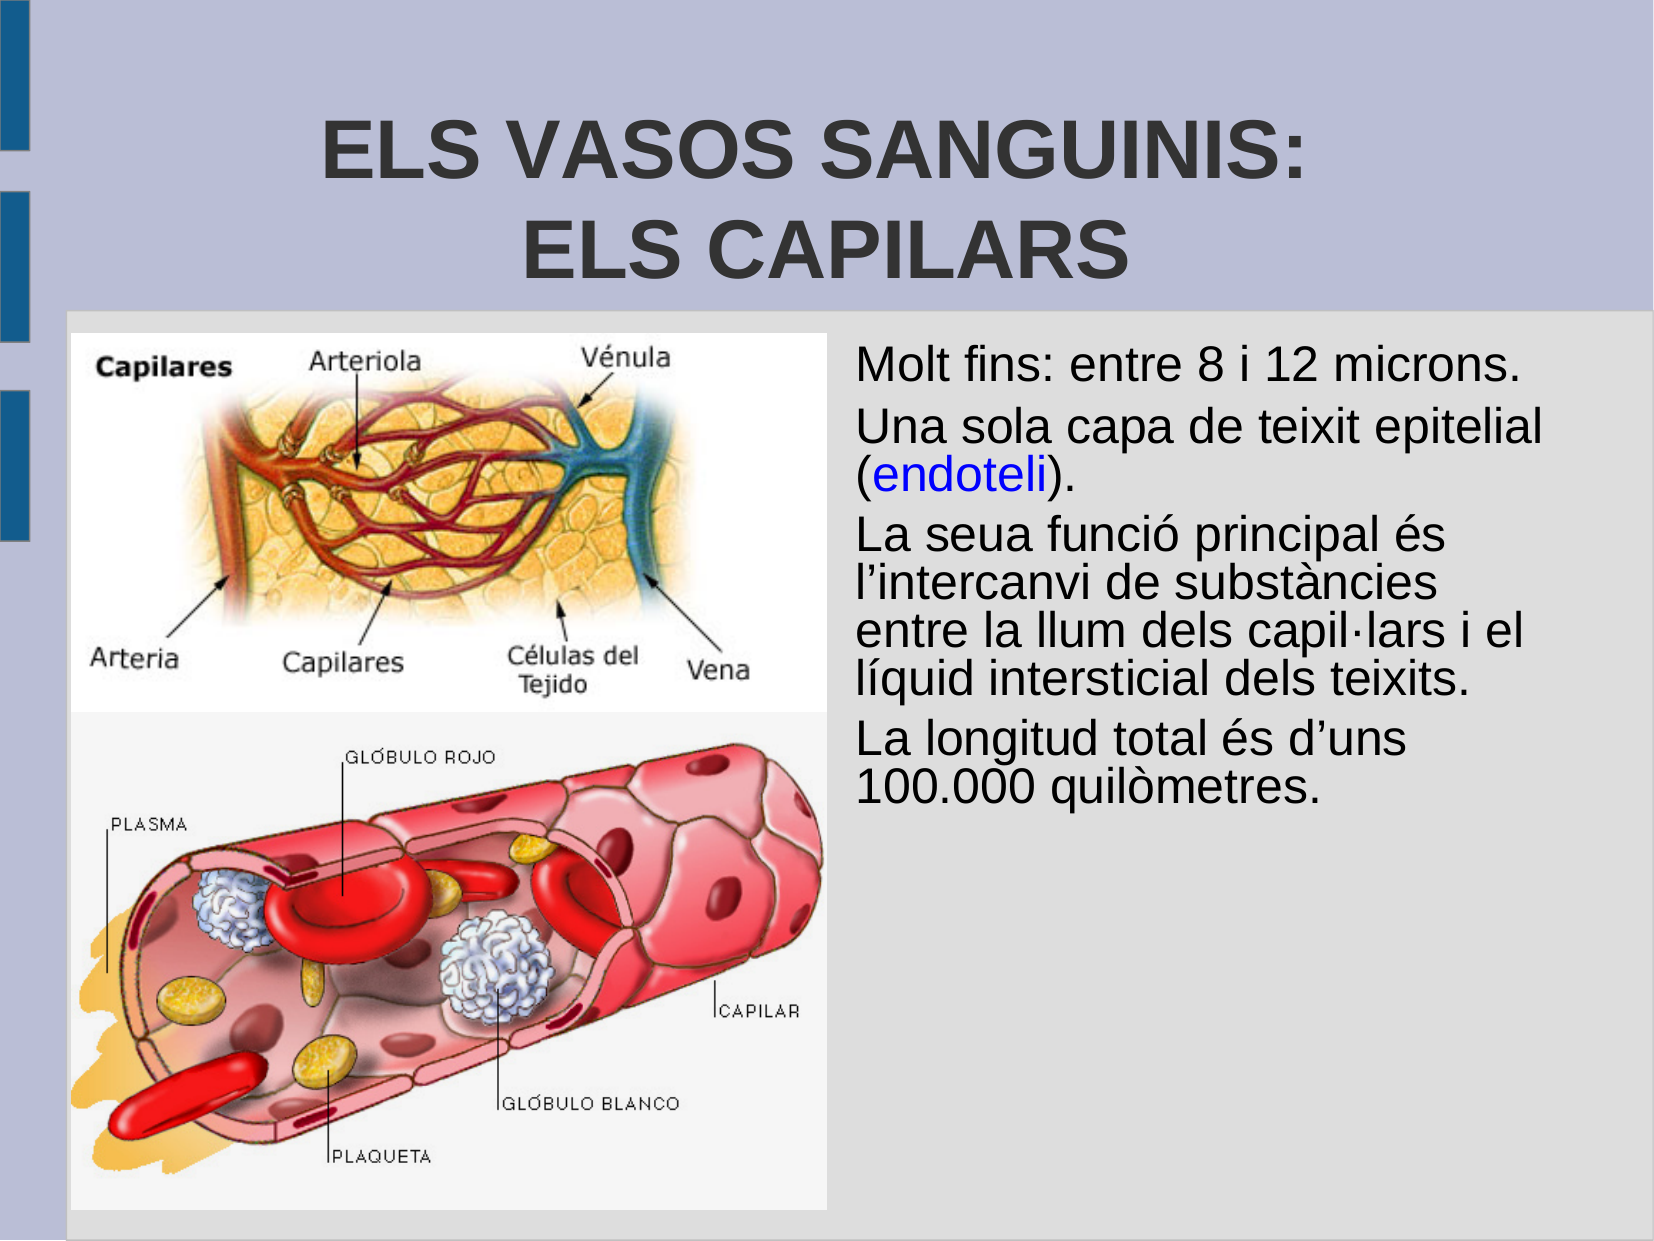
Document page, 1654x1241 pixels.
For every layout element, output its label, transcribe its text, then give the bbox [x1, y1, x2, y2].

picture [71, 333, 827, 1210]
text_box Molt fins: entre 8 i 12 microns. Una sola capa de teixit epitelial (endoteli). La seua funció principal és l’intercanvi de substàncies entre la llum dels capil·lars i el líquid intersticial dels teixits. La longitud total és d’uns 100.000 quilòmetres. [840, 330, 1571, 1209]
text_box ELS VASOS SANGUINIS: ELS CAPILARS [82, 96, 1571, 304]
